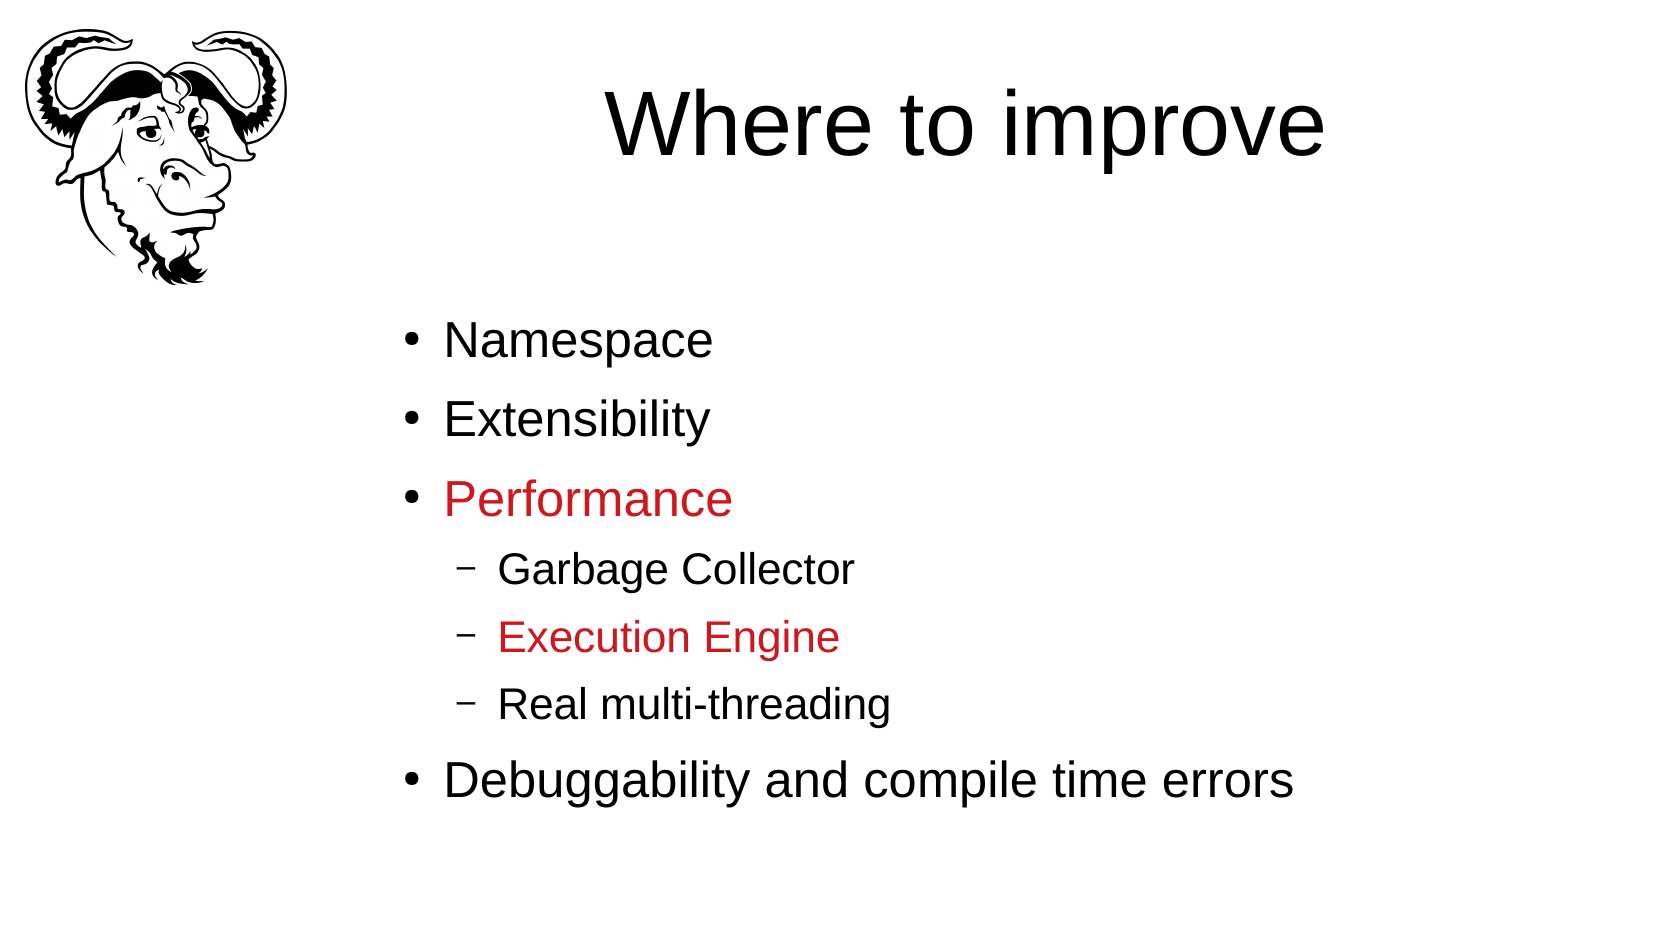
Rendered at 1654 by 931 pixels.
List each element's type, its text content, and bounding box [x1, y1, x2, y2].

picture [25, 29, 287, 285]
list Namespace Extensibility Performance Garbage Collector Execution Engine Real multi-threading Debuggability and compile time errors [389, 311, 1601, 811]
title Where to improve [420, 37, 1512, 211]
